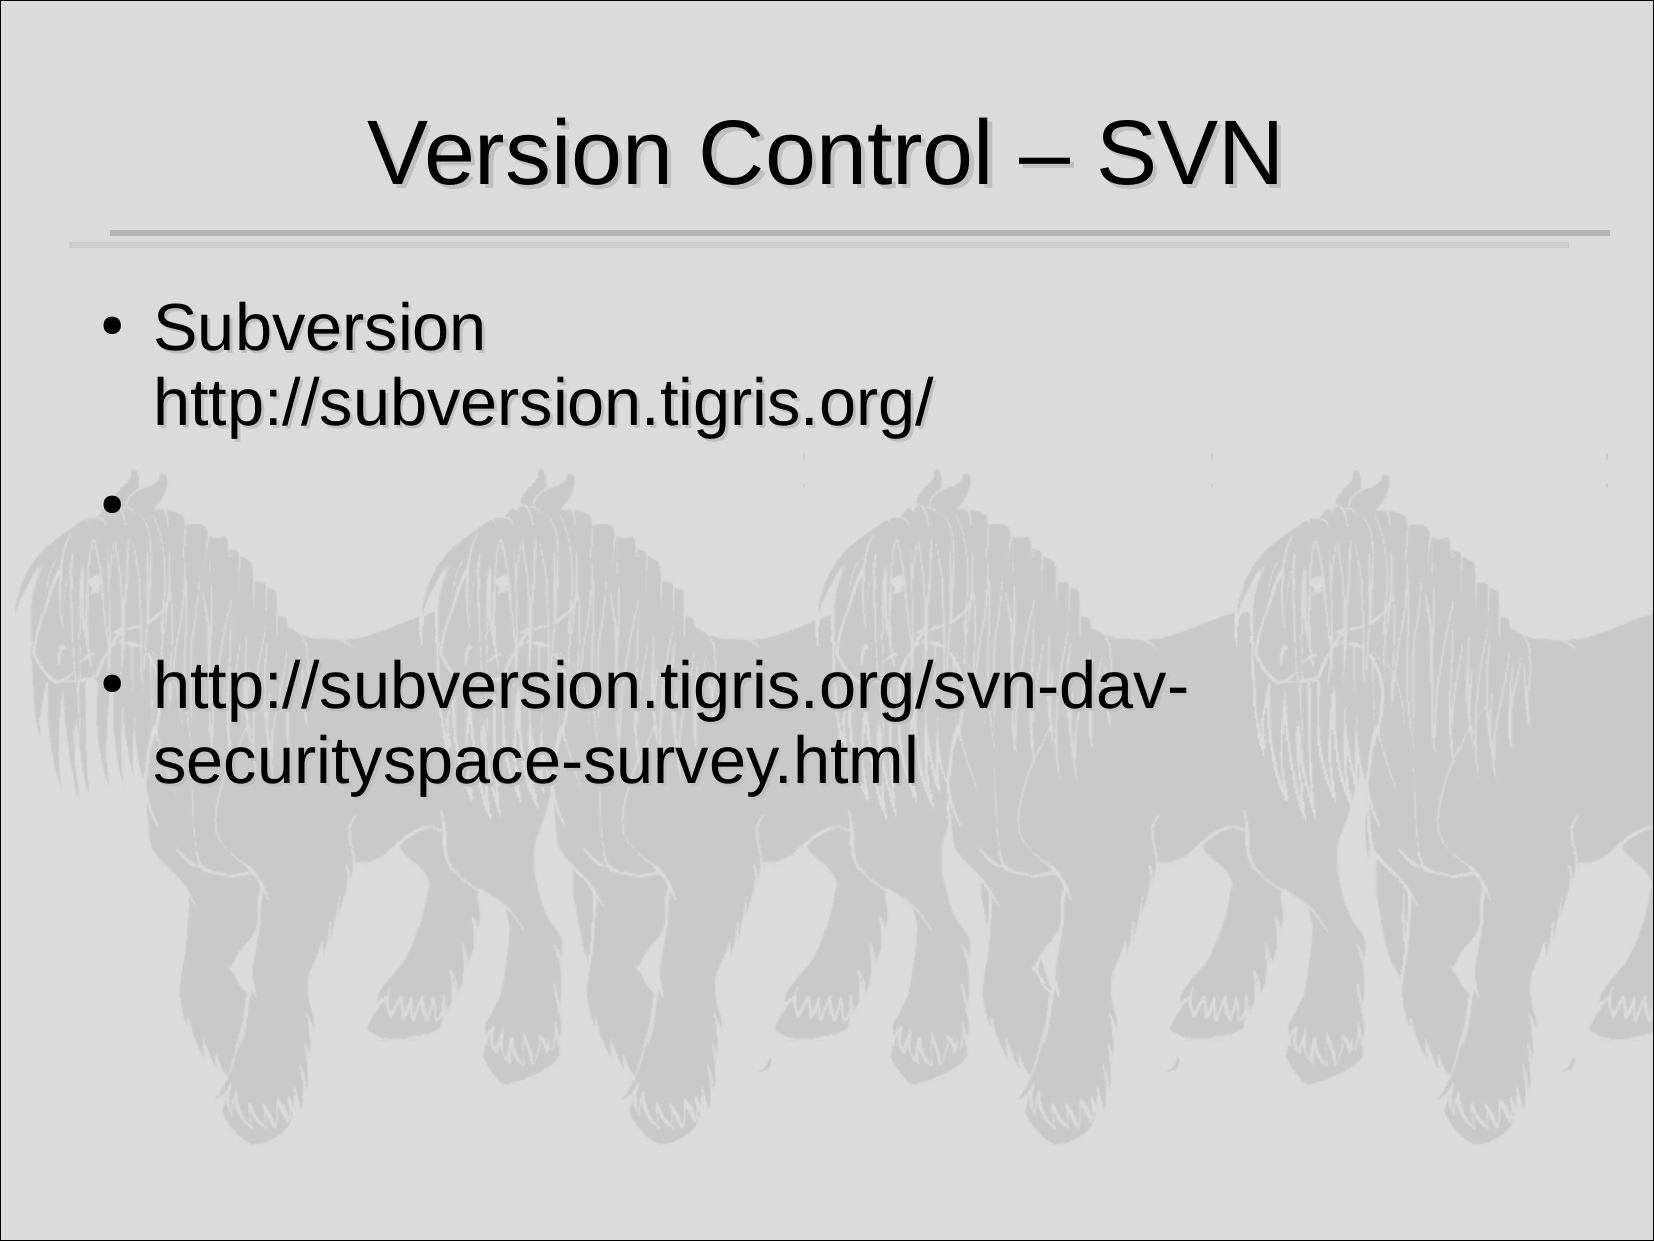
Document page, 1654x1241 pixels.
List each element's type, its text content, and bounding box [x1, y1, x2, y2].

title Version Control – SVN [82, 56, 1571, 250]
list Subversion http://subversion.tigris.org/ http://subversion.tigris.org/svn-dav-securityspace-survey.html [82, 290, 1571, 1094]
